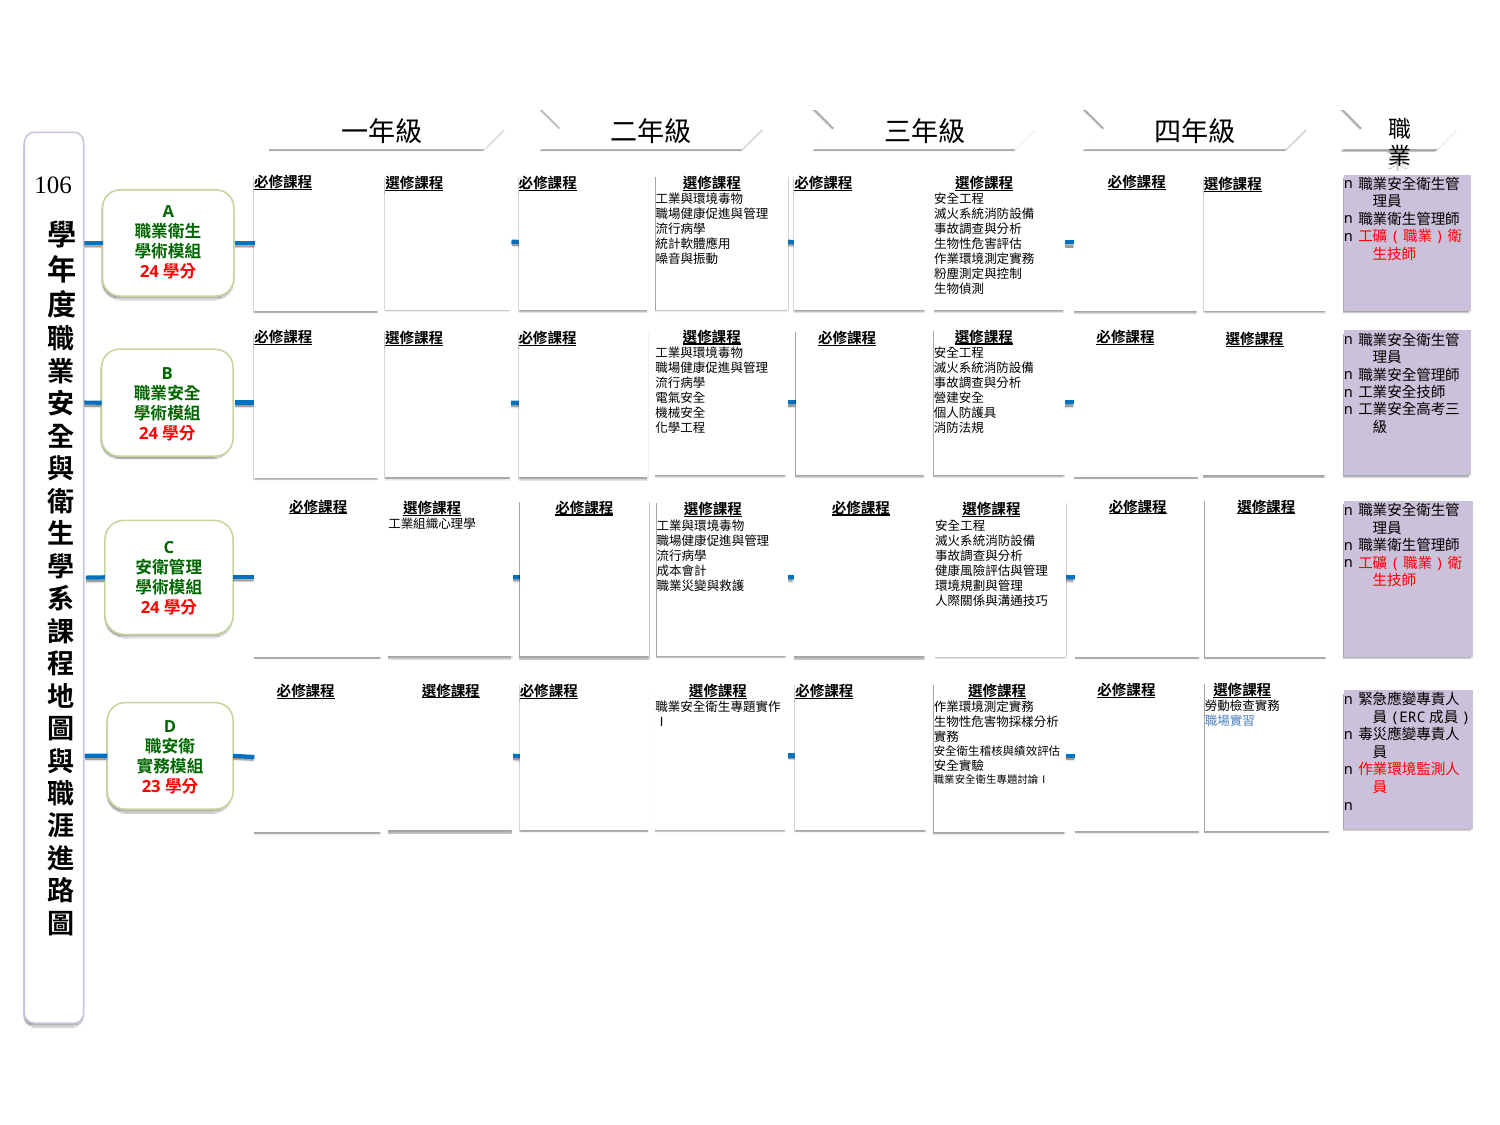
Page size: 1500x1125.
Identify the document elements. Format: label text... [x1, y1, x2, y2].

text_box 職業安全衛生管理員 職業衛生管理師 工礦(職業)衛生技師 [1344, 175, 1471, 311]
text_box 三年級 [812, 106, 1038, 150]
text_box 必修課程 [1074, 328, 1199, 477]
text_box 必修課程 [1075, 498, 1201, 657]
text_box 必修課程 [520, 499, 649, 656]
text_box 選修課程 工業與環境毒物 職場健康促進與管理 流行病學 成本會計 職業災變與救護 [657, 500, 788, 656]
text_box 二年級 [539, 106, 764, 150]
text_box 緊急應變專責人員(ERC成員) 毒災應變專責人員 作業環境監測人員 [1344, 690, 1473, 829]
text_box 必修課程 [1074, 173, 1199, 311]
text_box 選修課程 [385, 174, 511, 310]
text_box 職業安全衛生管理員 職業衛生管理師 工礦(職業)衛生技師 [1344, 501, 1473, 657]
text_box 必修課程 [795, 682, 927, 830]
text_box 必修課程 [519, 329, 648, 477]
text_box 選修課程 [385, 329, 511, 477]
text_box 選修課程 [1205, 498, 1328, 657]
text_box 必修課程 [520, 682, 649, 830]
text_box 必修課程 [254, 173, 381, 311]
text_box 選修課程 作業環境測定實務 生物性危害物採樣分析實務 安全衛生稽核與績效評估 安全實驗 職業安全衛生專題討論Ⅰ [934, 682, 1066, 832]
text_box 必修課程 [254, 328, 381, 478]
text_box 選修課程 工業與環境毒物 職場健康促進與管理 流行病學 統計軟體應用 噪音與振動 [656, 174, 788, 310]
text_box B 職業安全 學術模組 24學分 [101, 349, 234, 457]
text_box 必修課程 [519, 173, 648, 310]
text_box 必修課程 [1075, 681, 1200, 831]
text_box 106 [29, 168, 77, 211]
text_box 選修課程 [1204, 175, 1327, 311]
text_box 選修課程 安全工程 滅火系統消防設備 事故調查與分析 健康風險評估與管理 環境規劃與管理 人際關係與溝通技巧 [935, 500, 1066, 657]
text_box 職業 [1340, 106, 1459, 150]
text_box 一年級 [269, 106, 506, 150]
text_box 學年度職業安全與衛生學系課程地圖與職涯進路圖 [24, 132, 84, 1024]
text_box 必修課程 [254, 682, 382, 832]
text_box 選修課程 工業與環境毒物 職場健康促進與管理 流行病學 電氣安全 機械安全 化學工程 [655, 328, 788, 475]
text_box 必修課程 [254, 498, 382, 657]
text_box A 職業衛生 學術模組 24學分 [102, 189, 234, 297]
text_box 選修課程 安全工程 滅火系統消防設備 事故調查與分析 營建安全 個人防護具 消防法規 [934, 328, 1065, 475]
text_box 選修課程 職業安全衛生專題實作Ⅰ [655, 682, 788, 830]
text_box 選修課程 [1203, 330, 1327, 475]
text_box 選修課程 工業組織心理學 [388, 499, 513, 656]
text_box 選修課程 勞動檢查實務 職場實習 [1205, 681, 1330, 831]
text_box C 安衛管理 學術模組 24學分 [104, 520, 234, 635]
text_box 四年級 [1082, 106, 1308, 150]
text_box 必修課程 [796, 329, 926, 475]
text_box 必修課程 [794, 173, 927, 310]
text_box 職業安全衛生管理員 職業安全管理師 工業安全技師 工業安全高考三級 [1344, 330, 1471, 475]
text_box 必修課程 [794, 499, 928, 656]
text_box D 職安衛 實務模組 23學分 [107, 702, 234, 810]
text_box 選修課程 [388, 681, 513, 830]
text_box 選修課程 安全工程 滅火系統消防設備 事故調查與分析 生物性危害評估 作業環境測定實務 粉塵測定與控制 生物偵測 [934, 174, 1065, 310]
